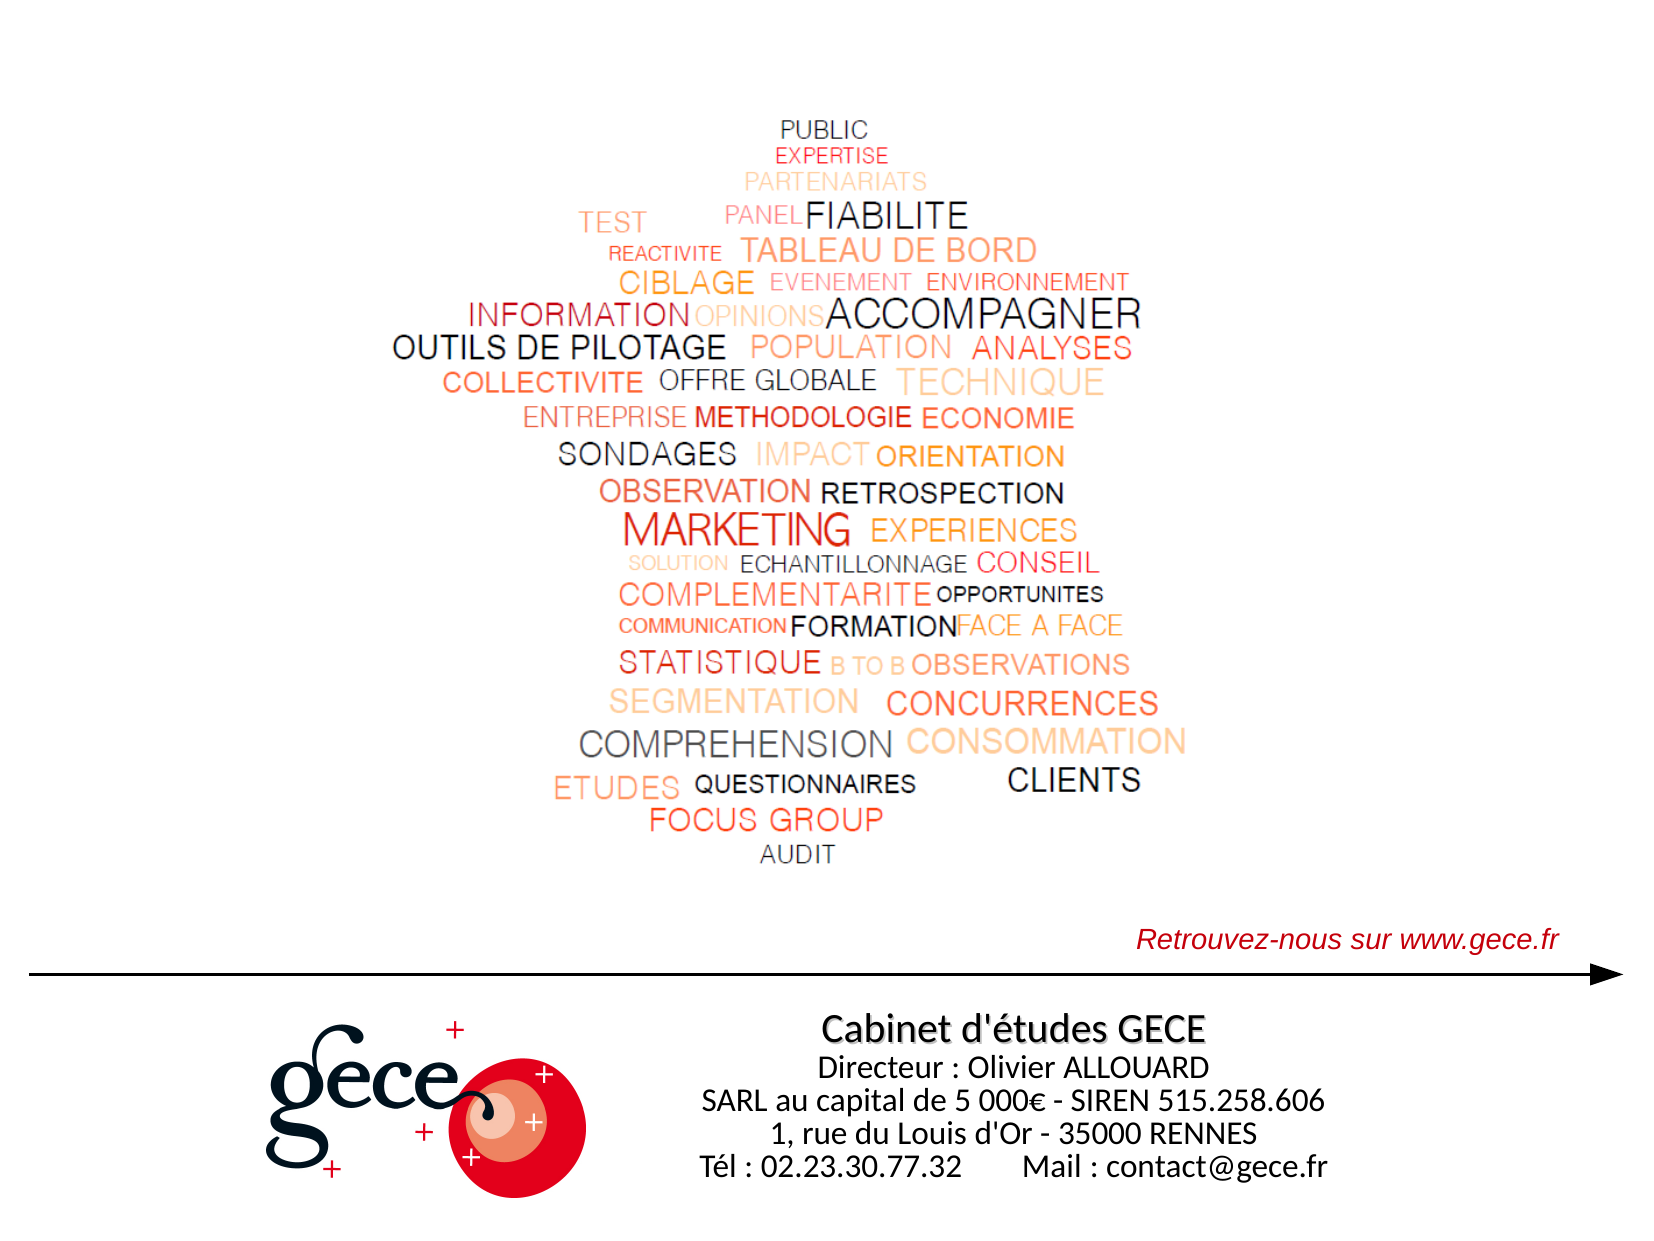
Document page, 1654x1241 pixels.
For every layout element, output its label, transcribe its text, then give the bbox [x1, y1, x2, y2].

text_box Cabinet d'études GECE Directeur : Olivier ALLOUARD SARL au capital de 5 000€ - SIREN 515.258.606 1, rue du Louis d'Or - 35000 RENNES Tél : 02.23.30.77.32 Mail : contact@gece.fr [613, 1003, 1415, 1241]
text_box Retrouvez-nous sur www.gece.fr [1121, 915, 1594, 963]
picture [241, 1003, 596, 1213]
picture [371, 64, 1269, 910]
